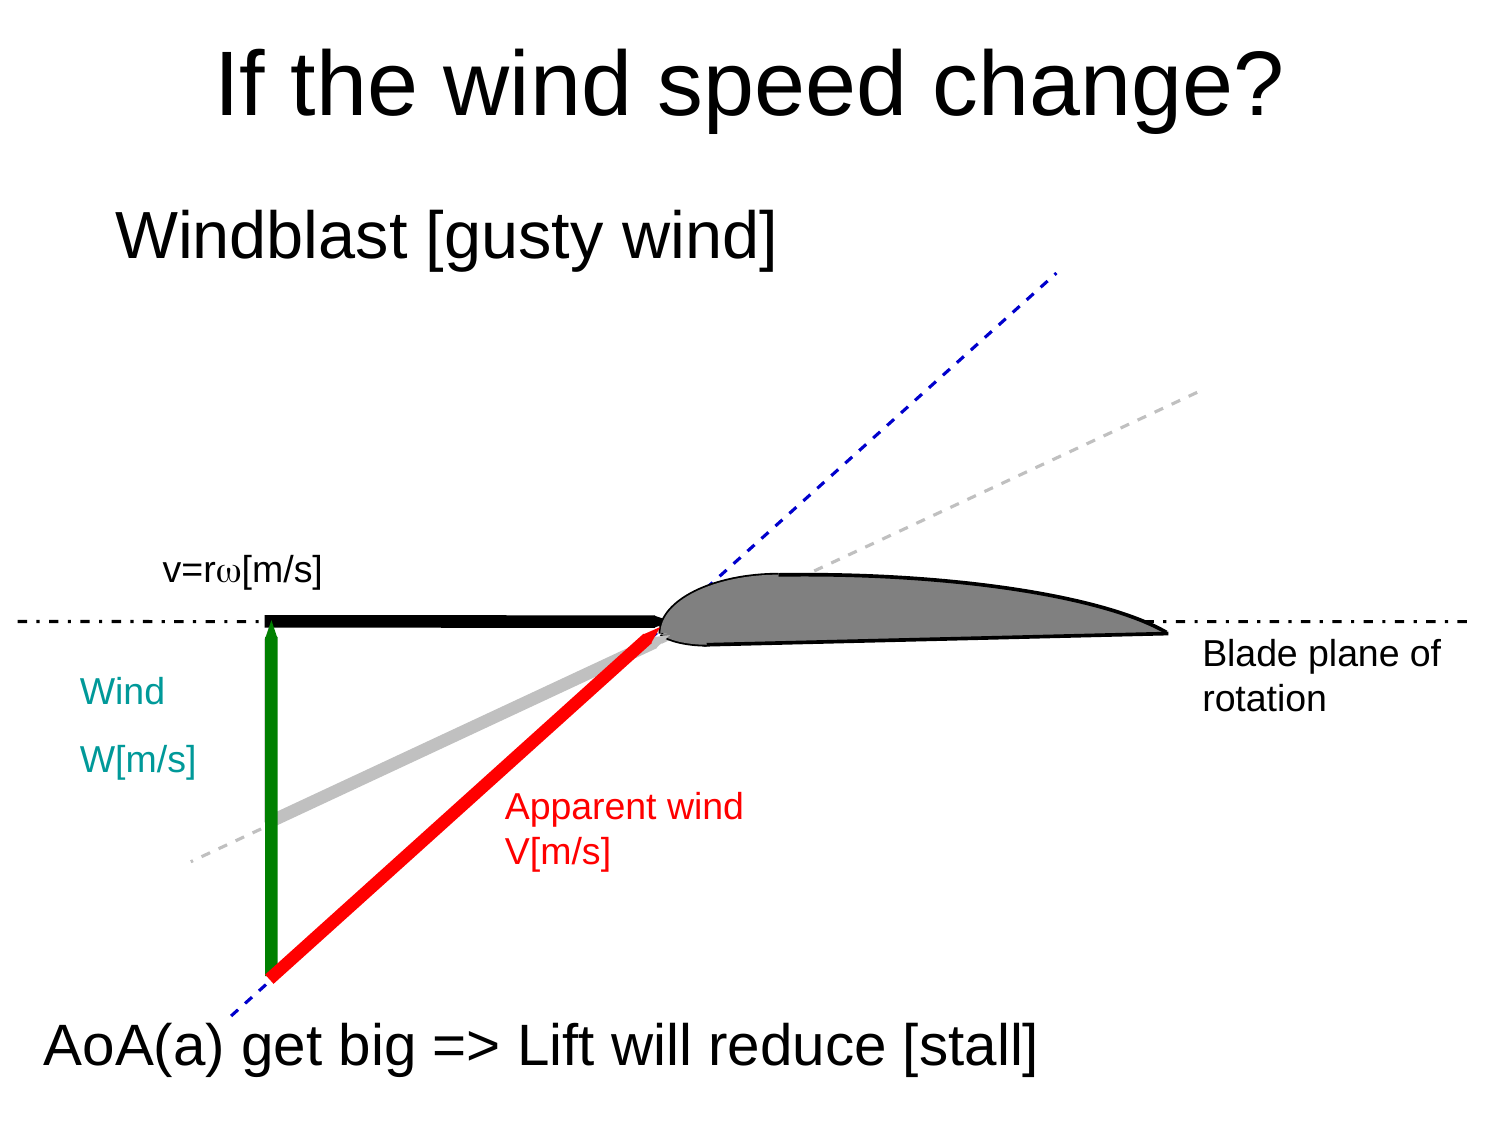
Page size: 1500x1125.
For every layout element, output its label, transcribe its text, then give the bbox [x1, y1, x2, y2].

text_box [660, 574, 1158, 645]
text_box Wind W[m/s] [64, 659, 231, 787]
text_box Windblast [gusty wind] [100, 185, 793, 280]
title If the wind speed change? [75, 0, 1426, 173]
text_box AoA(a) get big => Lift will reduce [stall] [29, 1000, 1056, 1085]
text_box Apparent wind V[m/s] [490, 774, 1046, 881]
text_box v=rw[m/s] [147, 537, 609, 598]
text_box Blade plane of rotation [1187, 621, 1500, 728]
